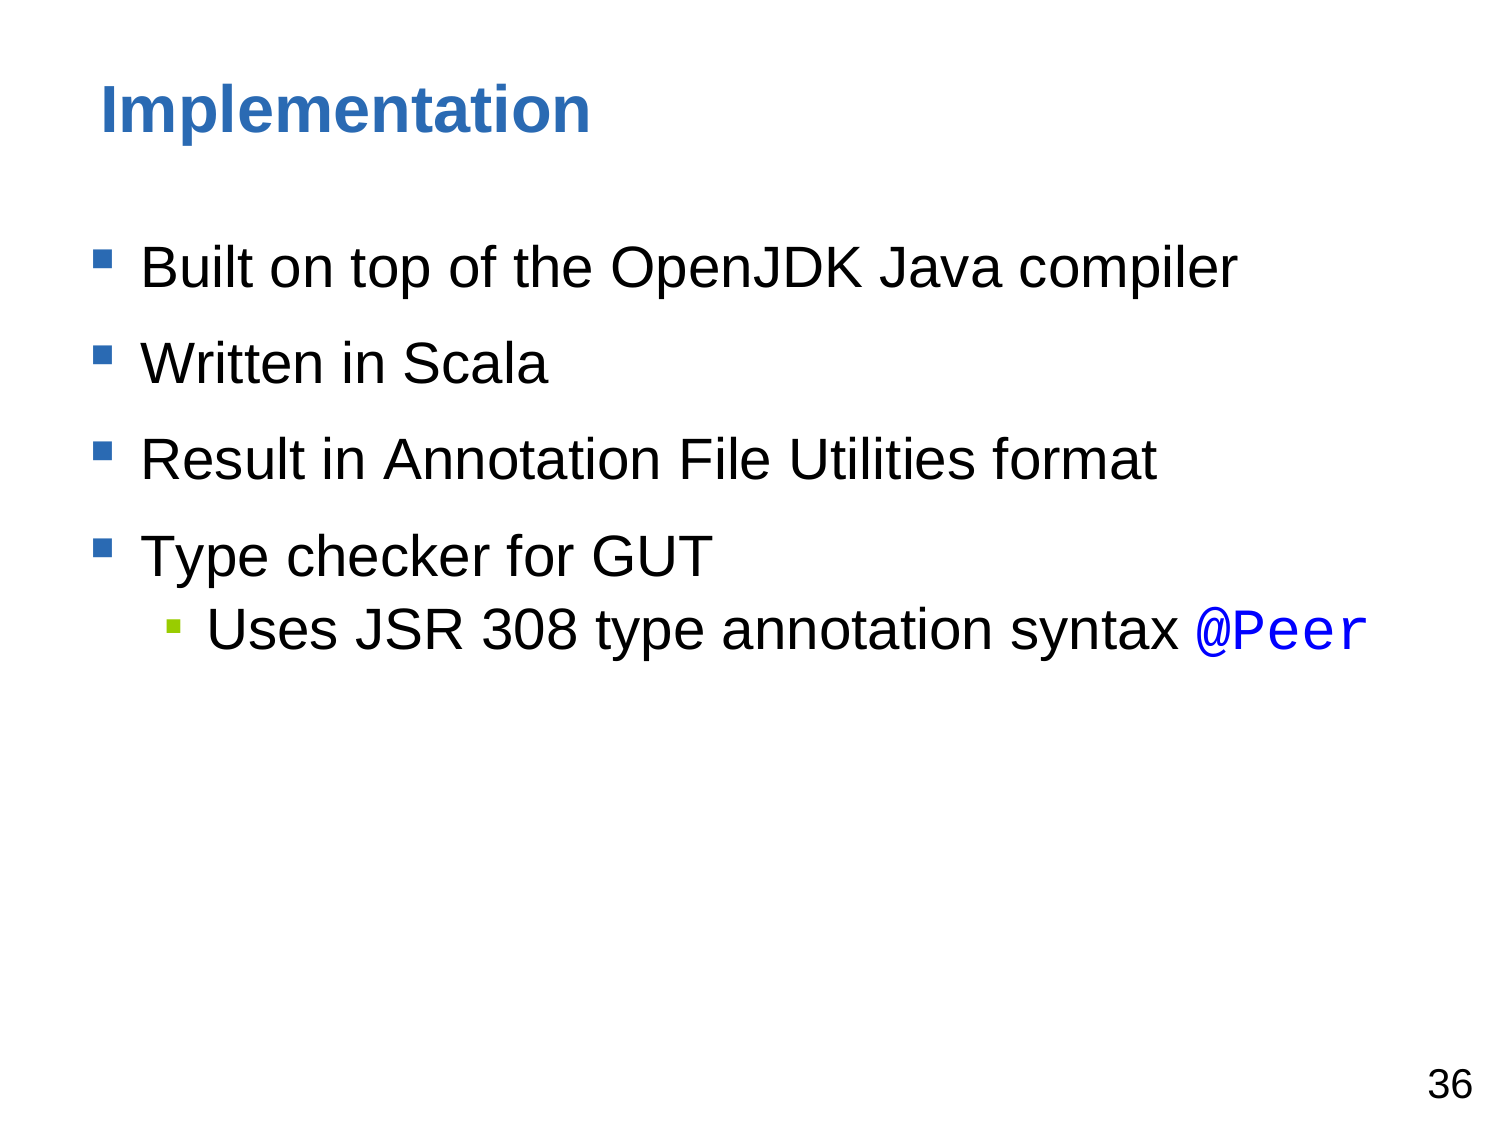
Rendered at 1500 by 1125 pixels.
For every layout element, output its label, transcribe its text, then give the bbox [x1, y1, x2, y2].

title Implementation [85, 63, 1407, 155]
list Built on top of the OpenJDK Java compiler Written in Scala Result in Annotation File Utilities format Type checker for GUT Uses JSR 308 type annotation syntax @Peer [87, 220, 1407, 1000]
